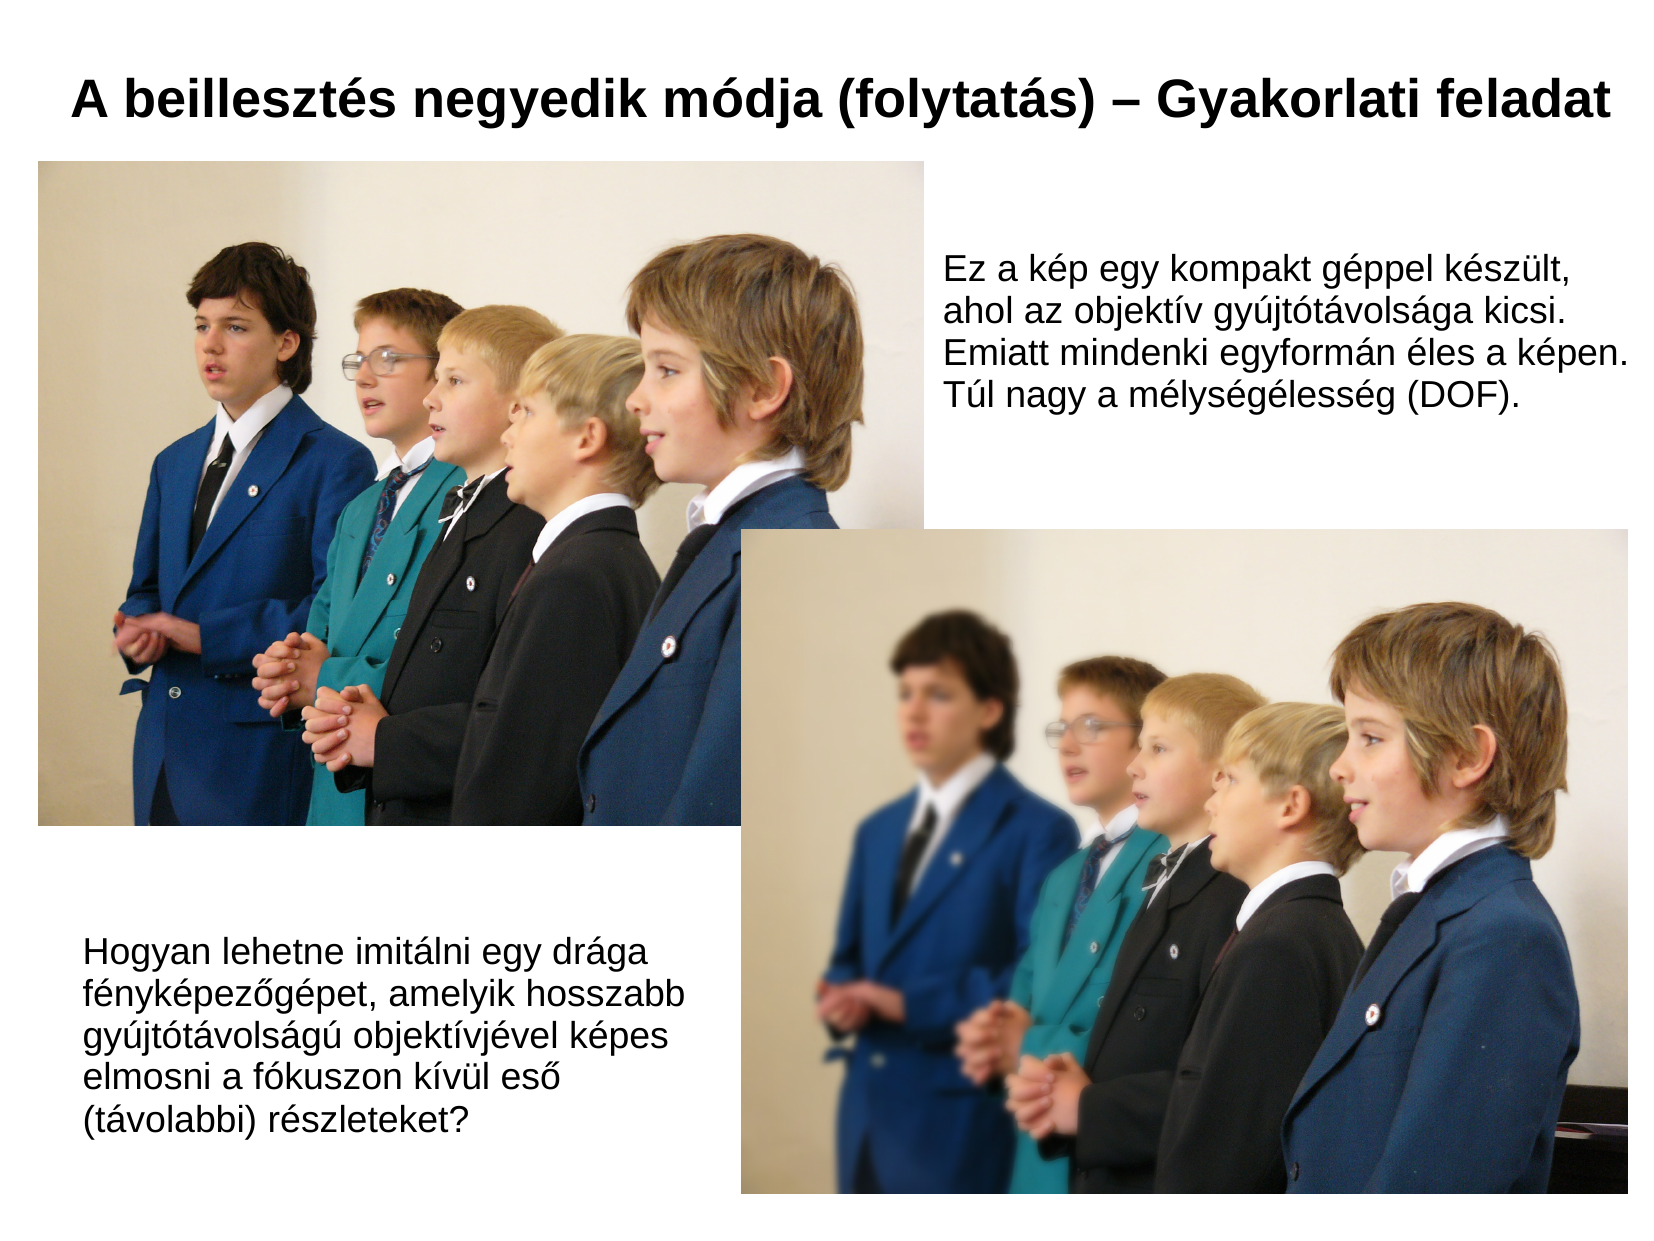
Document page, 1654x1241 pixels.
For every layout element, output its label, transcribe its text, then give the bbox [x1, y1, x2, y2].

text_box A beillesztés negyedik módja (folytatás) – Gyakorlati feladat [56, 61, 1628, 139]
text_box Hogyan lehetne imitálni egy drága fényképezőgépet, amelyik hosszabb gyújtótávolságú objektívjével képes elmosni a fókuszon kívül eső (távolabbi) részleteket? [67, 922, 700, 1148]
picture [38, 161, 1628, 1194]
text_box Ez a kép egy kompakt géppel készült, ahol az objektív gyújtótávolsága kicsi. Emiatt mindenki egyformán éles a képen. Túl nagy a mélységélesség (DOF). [928, 239, 1644, 423]
